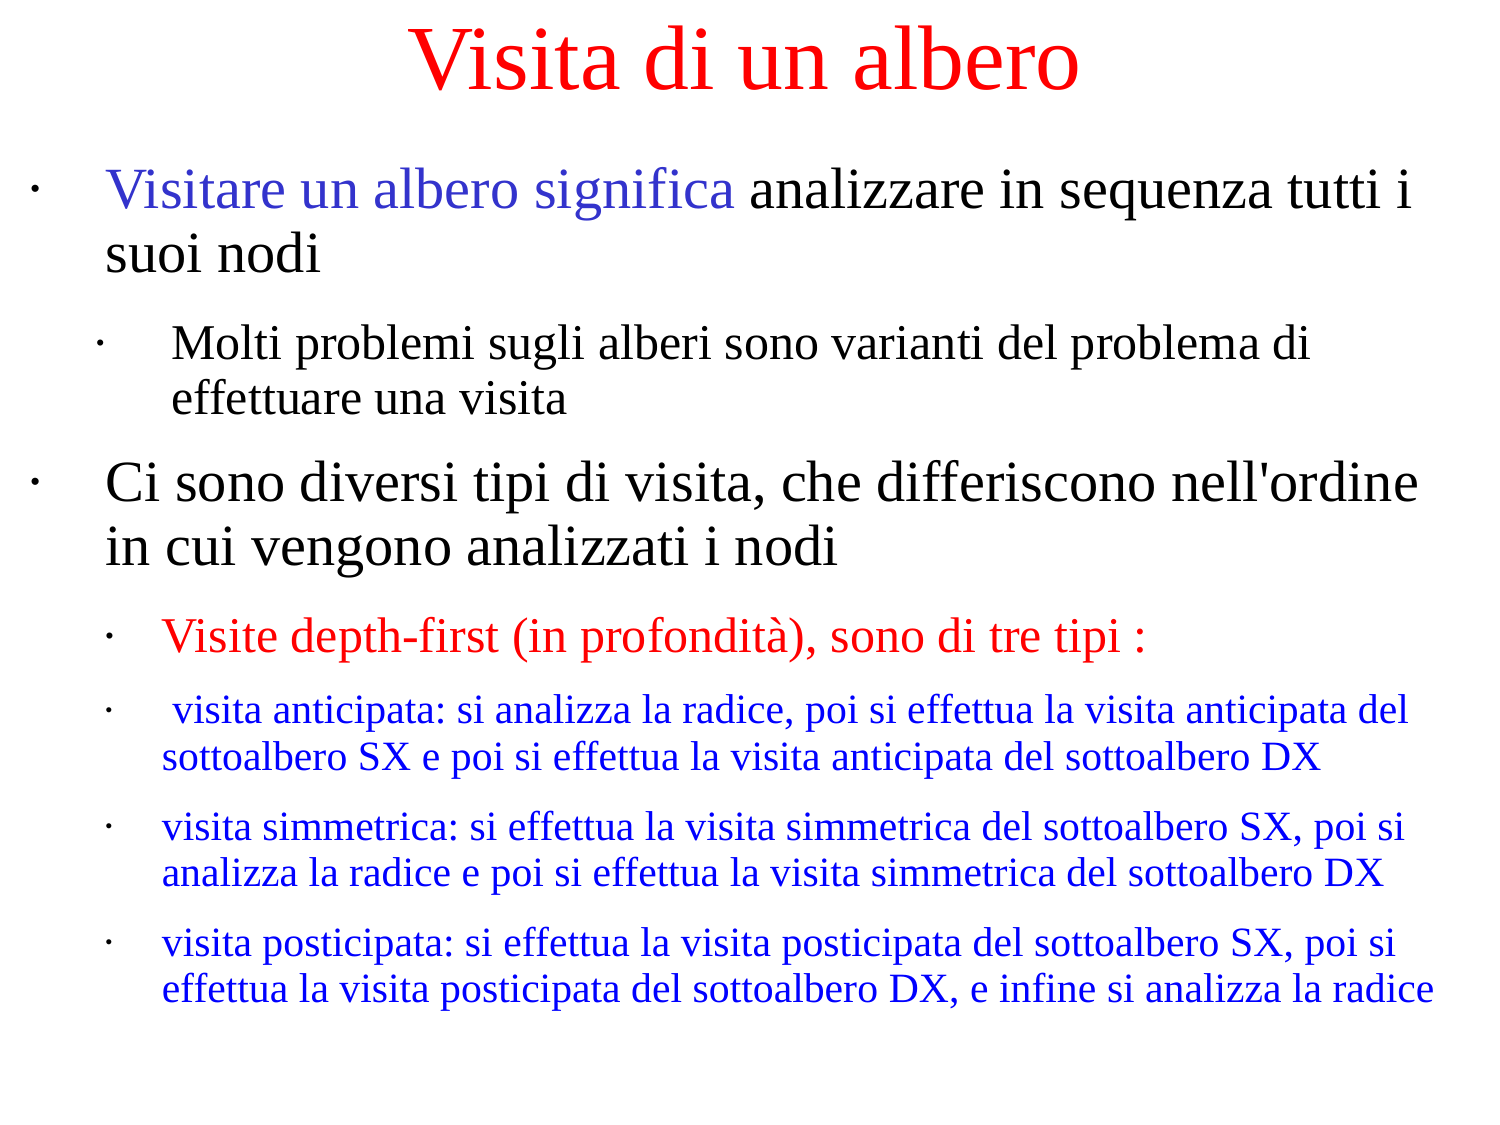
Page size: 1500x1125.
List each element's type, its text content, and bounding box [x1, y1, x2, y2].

list Visitare un albero significa analizzare in sequenza tutti i suoi nodi Molti problemi sugli alberi sono varianti del problema di effettuare una visita Ci sono diversi tipi di visita, che differiscono nell'ordine in cui vengono analizzati i nodi Visite depth-first (in profondità), sono di tre tipi : visita anticipata: si analizza la radice, poi si effettua la visita anticipata del sottoalbero SX e poi si effettua la visita anticipata del sottoalbero DX visita simmetrica: si effettua la visita simmetrica del sottoalbero SX, poi si analizza la radice e poi si effettua la visita simmetrica del sottoalbero DX visita posticipata: si effettua la visita posticipata del sottoalbero SX, poi si effettua la visita posticipata del sottoalbero DX, e infine si analizza la radice [15, 149, 1475, 1055]
title Visita di un albero [107, 0, 1383, 149]
